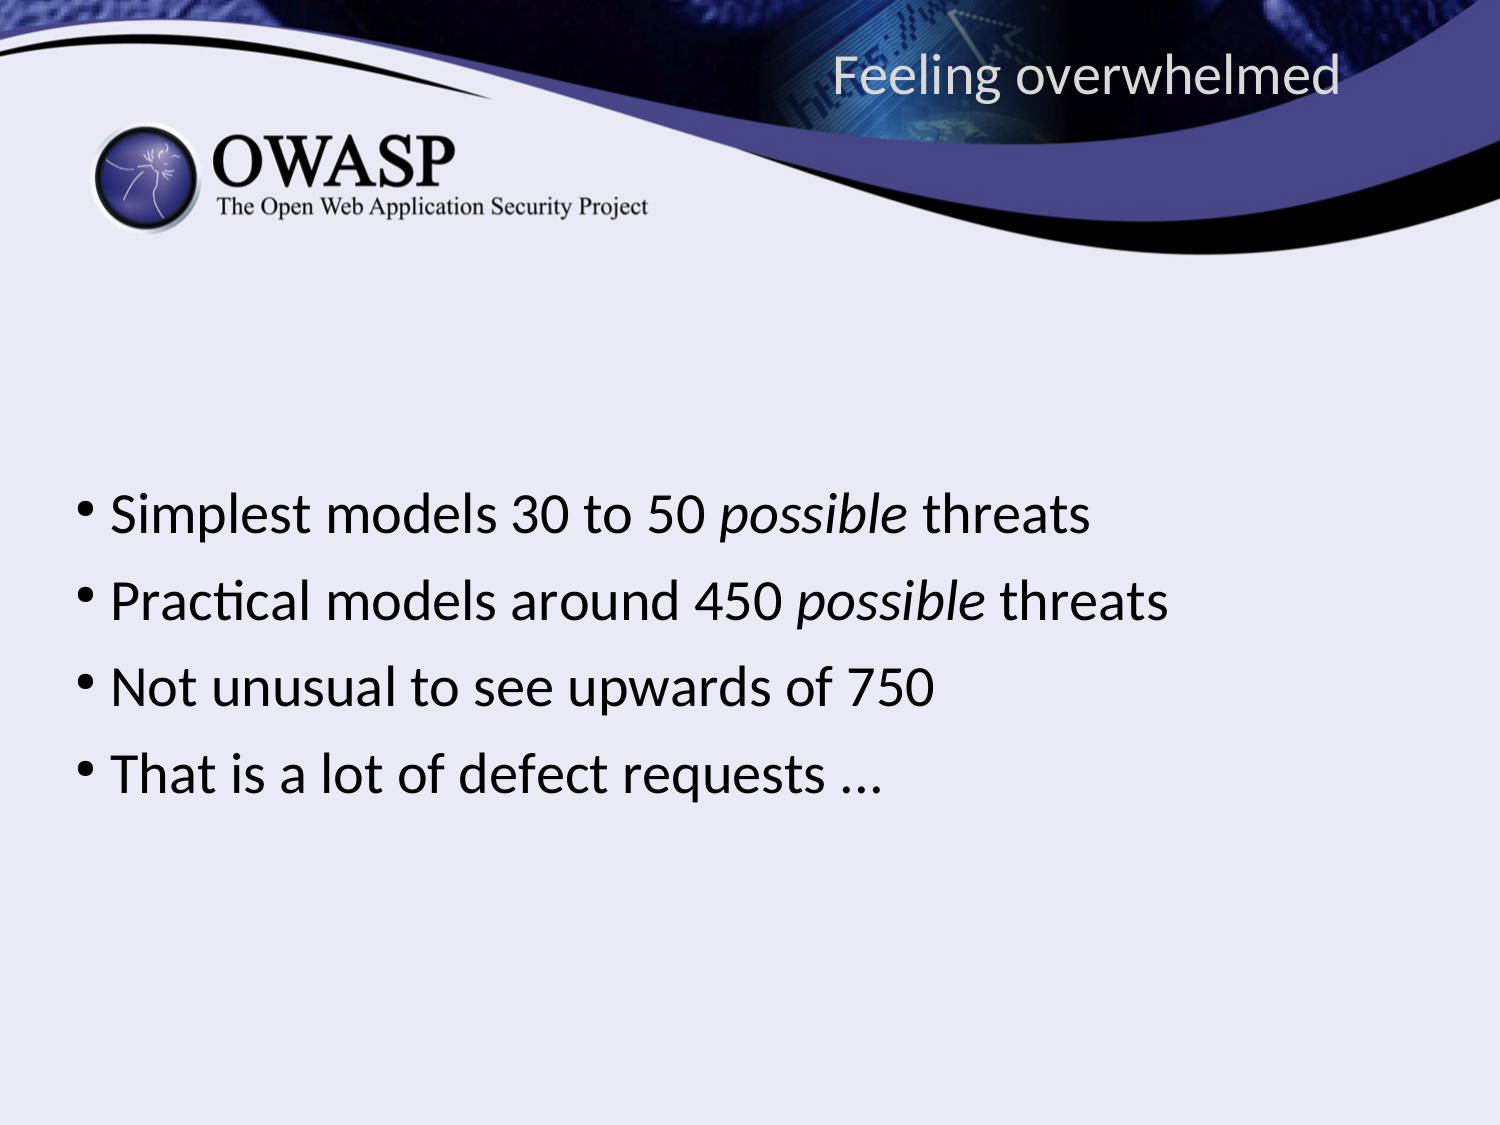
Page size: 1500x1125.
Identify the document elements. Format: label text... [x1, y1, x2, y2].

subtitle Simplest models 30 to 50 possible threats Practical models around 450 possible threats Not unusual to see upwards of 750 That is a lot of defect requests ... [75, 262, 1426, 1018]
title Feeling overwhelmed [699, 0, 1476, 149]
picture [0, 0, 1500, 1125]
